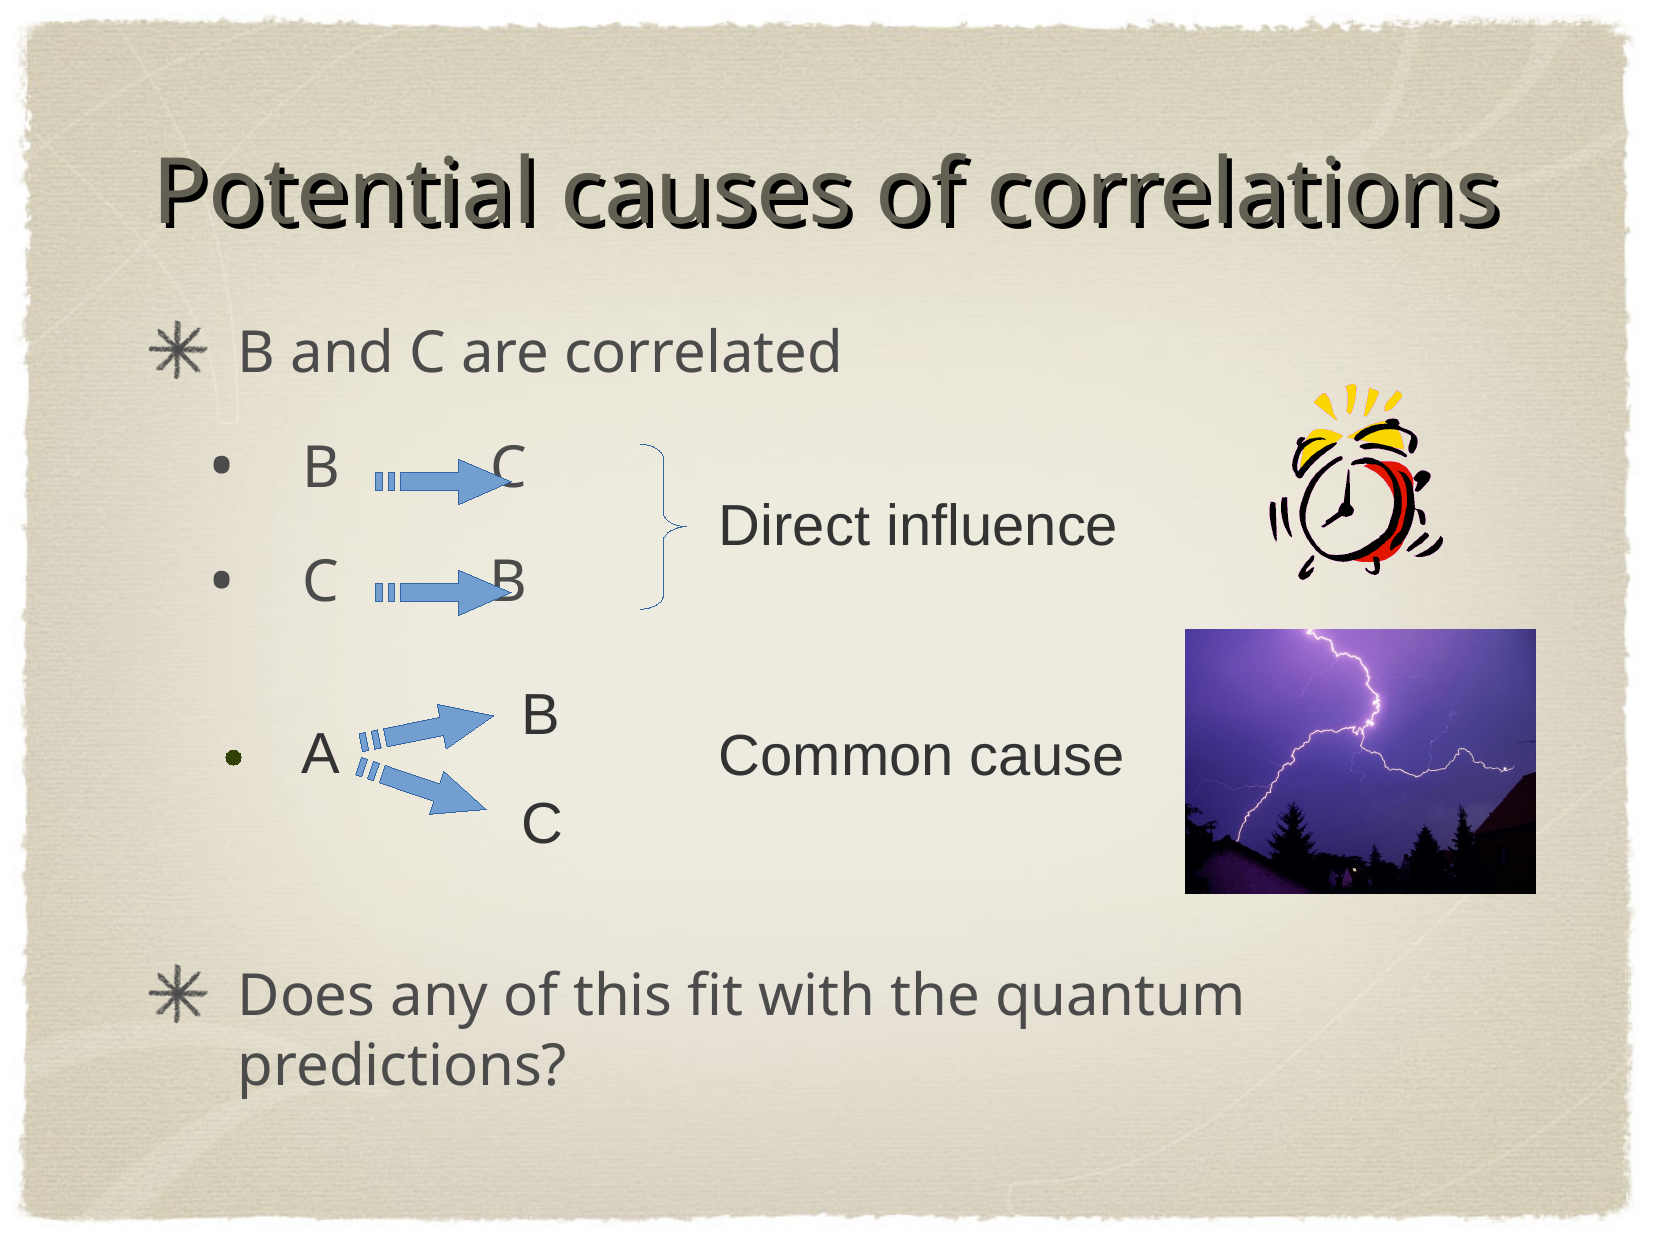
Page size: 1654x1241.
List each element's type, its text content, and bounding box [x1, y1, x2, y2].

text_box [379, 765, 487, 815]
text_box Common cause [703, 715, 1140, 796]
picture [0, 0, 1654, 1241]
text_box [400, 459, 512, 505]
list B and C are correlated B C C B Does any of this fit with the quantum predictions? [135, 320, 1426, 1092]
text_box [388, 472, 395, 491]
text_box [388, 583, 395, 602]
text_box [375, 472, 383, 491]
text_box C [506, 783, 578, 874]
text_box B [506, 675, 575, 766]
text_box [383, 704, 494, 749]
text_box [371, 729, 382, 750]
text_box Direct influence [703, 485, 1134, 566]
text_box [359, 732, 369, 752]
text_box [400, 570, 512, 616]
text_box [375, 583, 383, 602]
text_box [355, 757, 368, 777]
text_box [367, 761, 380, 781]
title Potential causes of correlations [100, 32, 1554, 343]
text_box [225, 750, 242, 766]
text_box A [286, 714, 355, 805]
